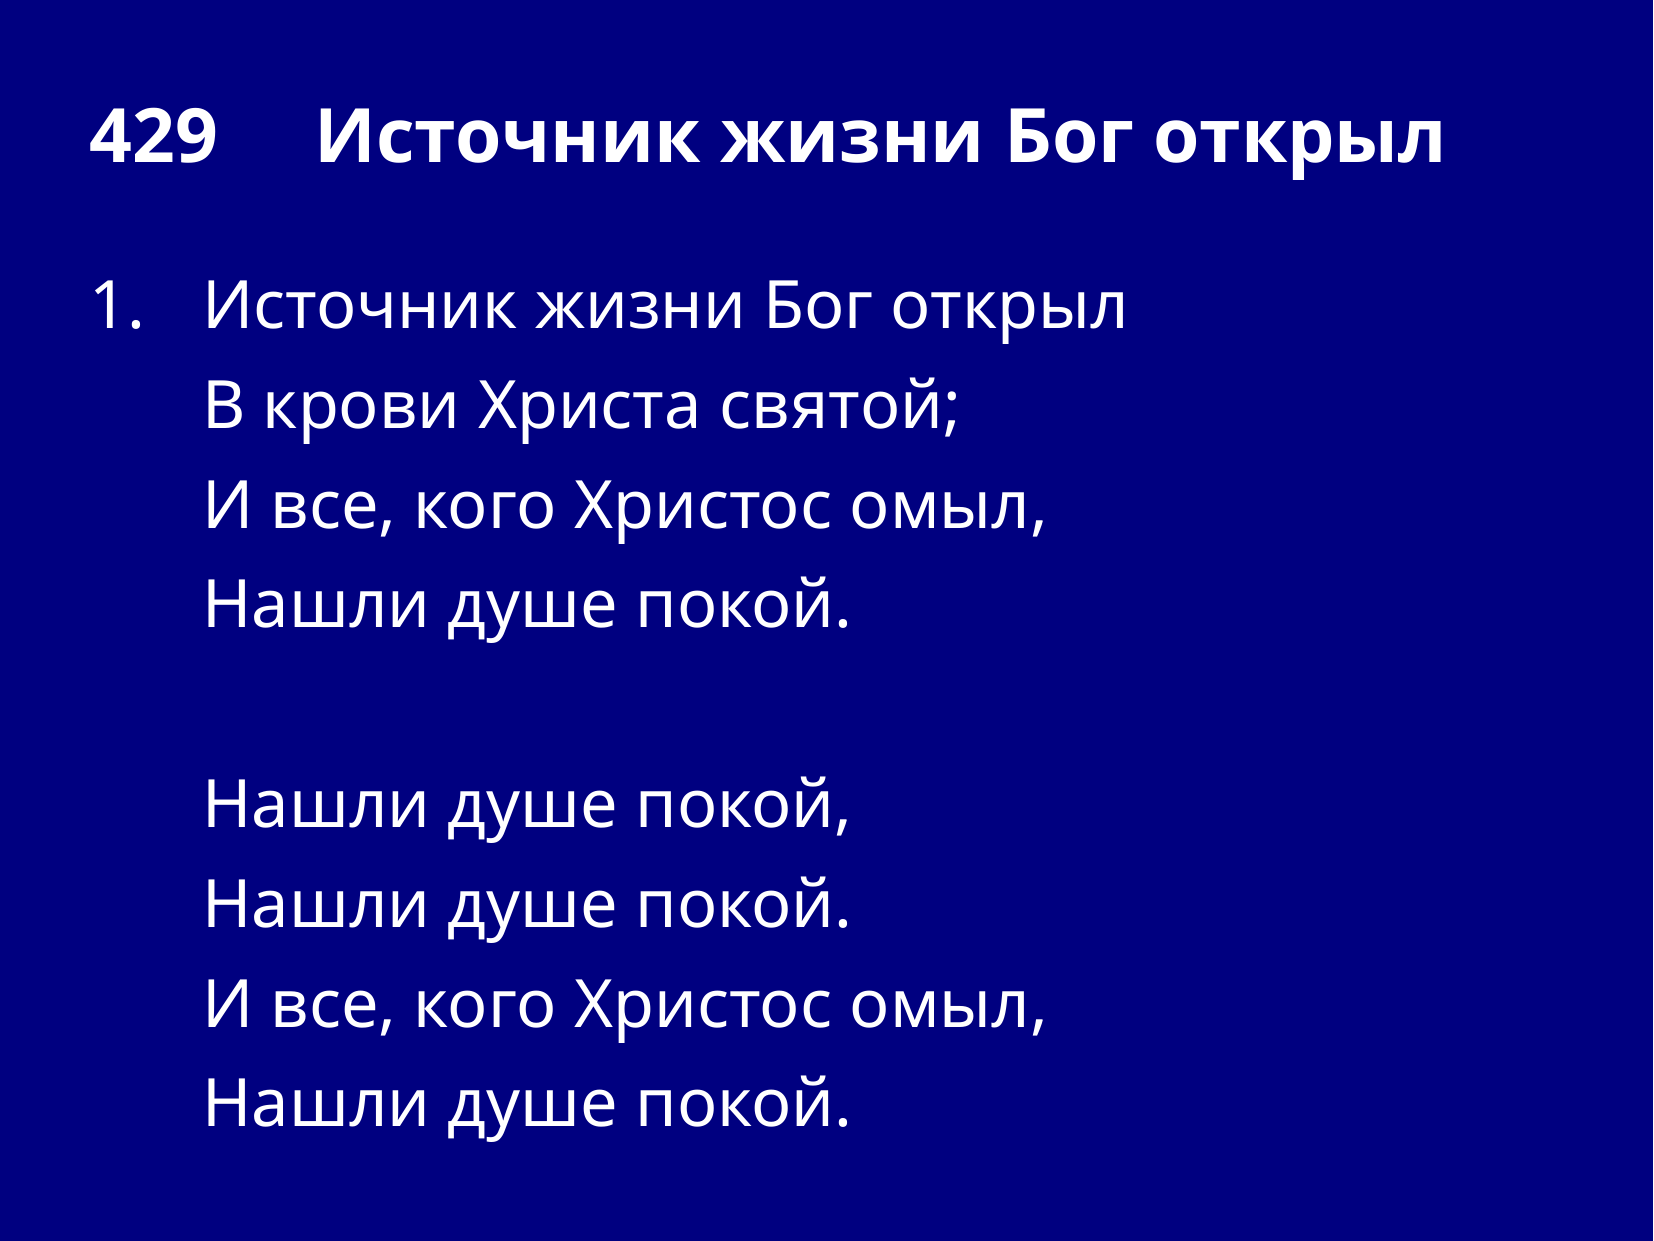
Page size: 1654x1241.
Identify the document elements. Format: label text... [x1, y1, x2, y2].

text_box 429 Источник жизни Бог открыл [75, 75, 1653, 188]
text_box 1. Источник жизни Бог открыл В крови Христа святой; И все, кого Христос омыл, Нашли душе покой. Нашли душе покой, Нашли душе покой. И все, кого Христос омыл, Нашли душе покой. [75, 188, 1576, 1163]
